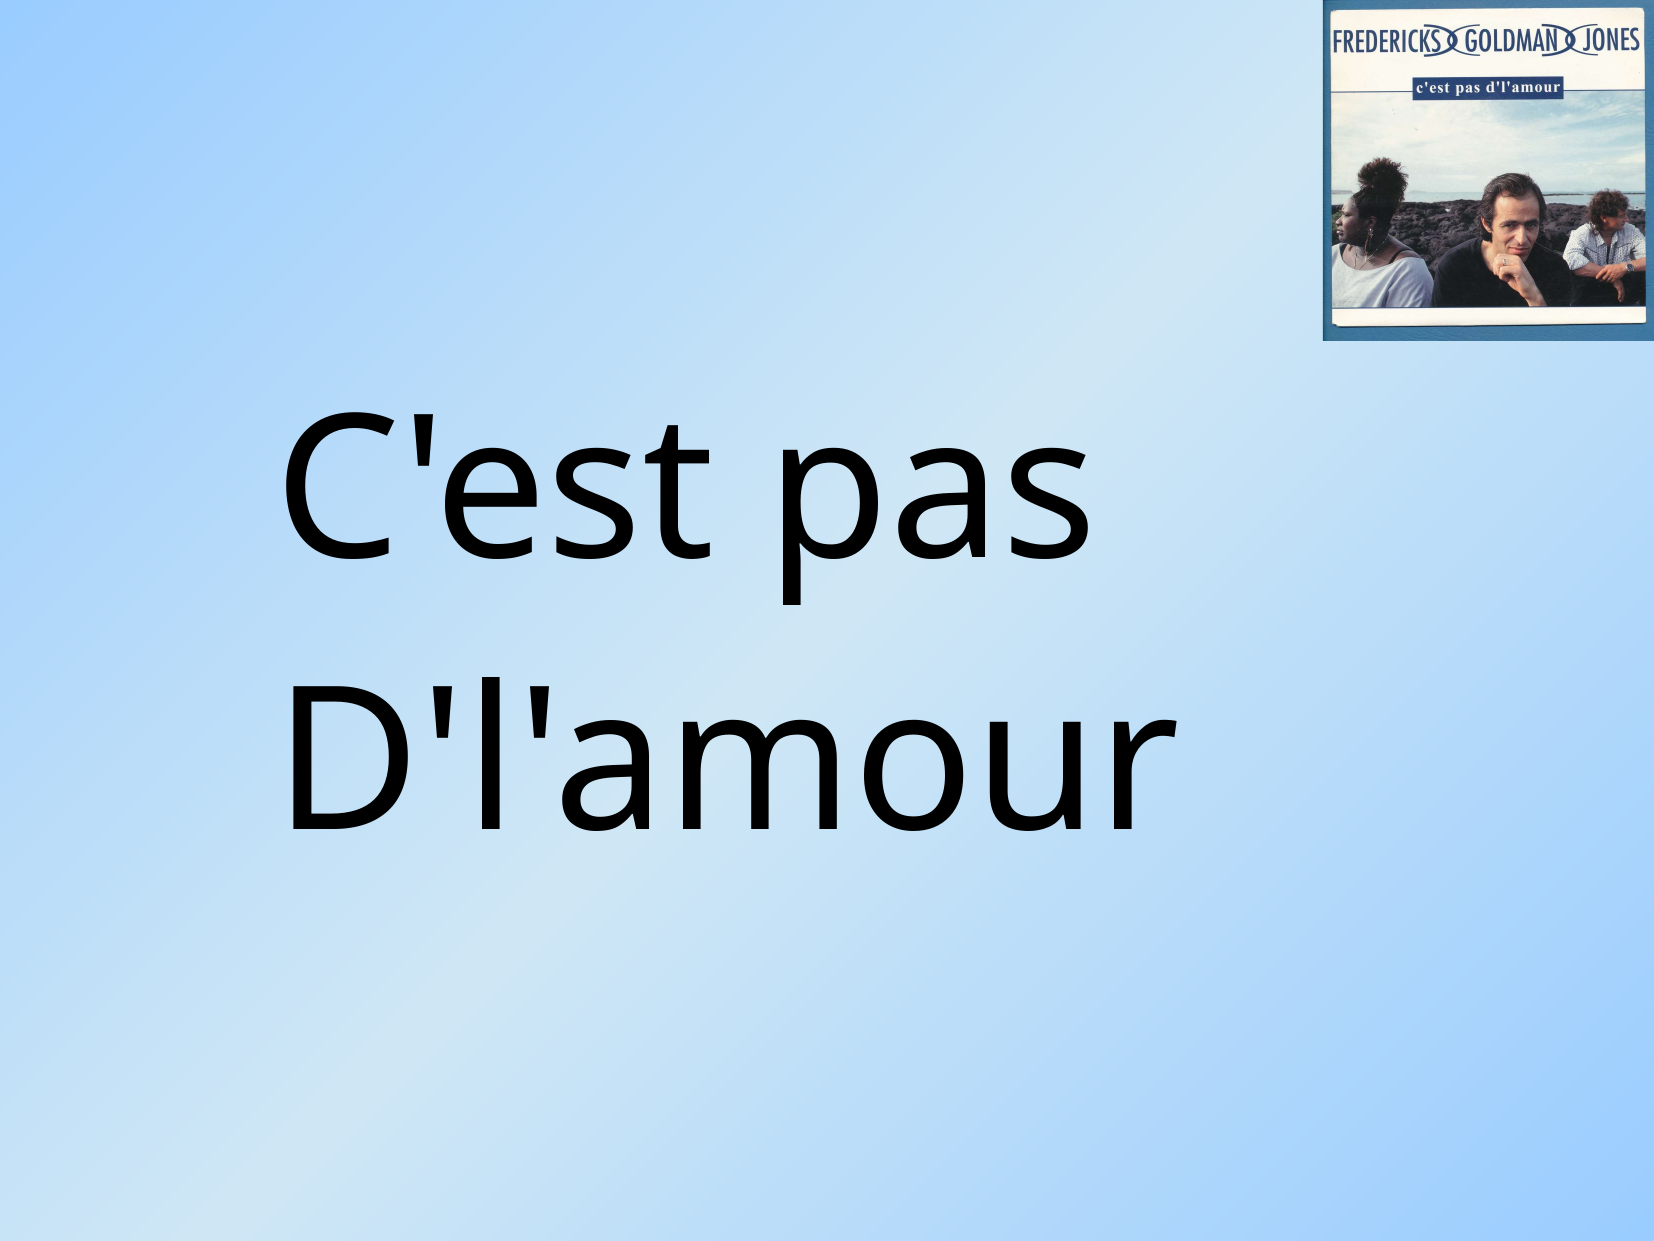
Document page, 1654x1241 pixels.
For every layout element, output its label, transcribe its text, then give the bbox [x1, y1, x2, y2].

picture [1322, 0, 1654, 341]
text_box C'est pas D'l'amour [259, 336, 1619, 795]
